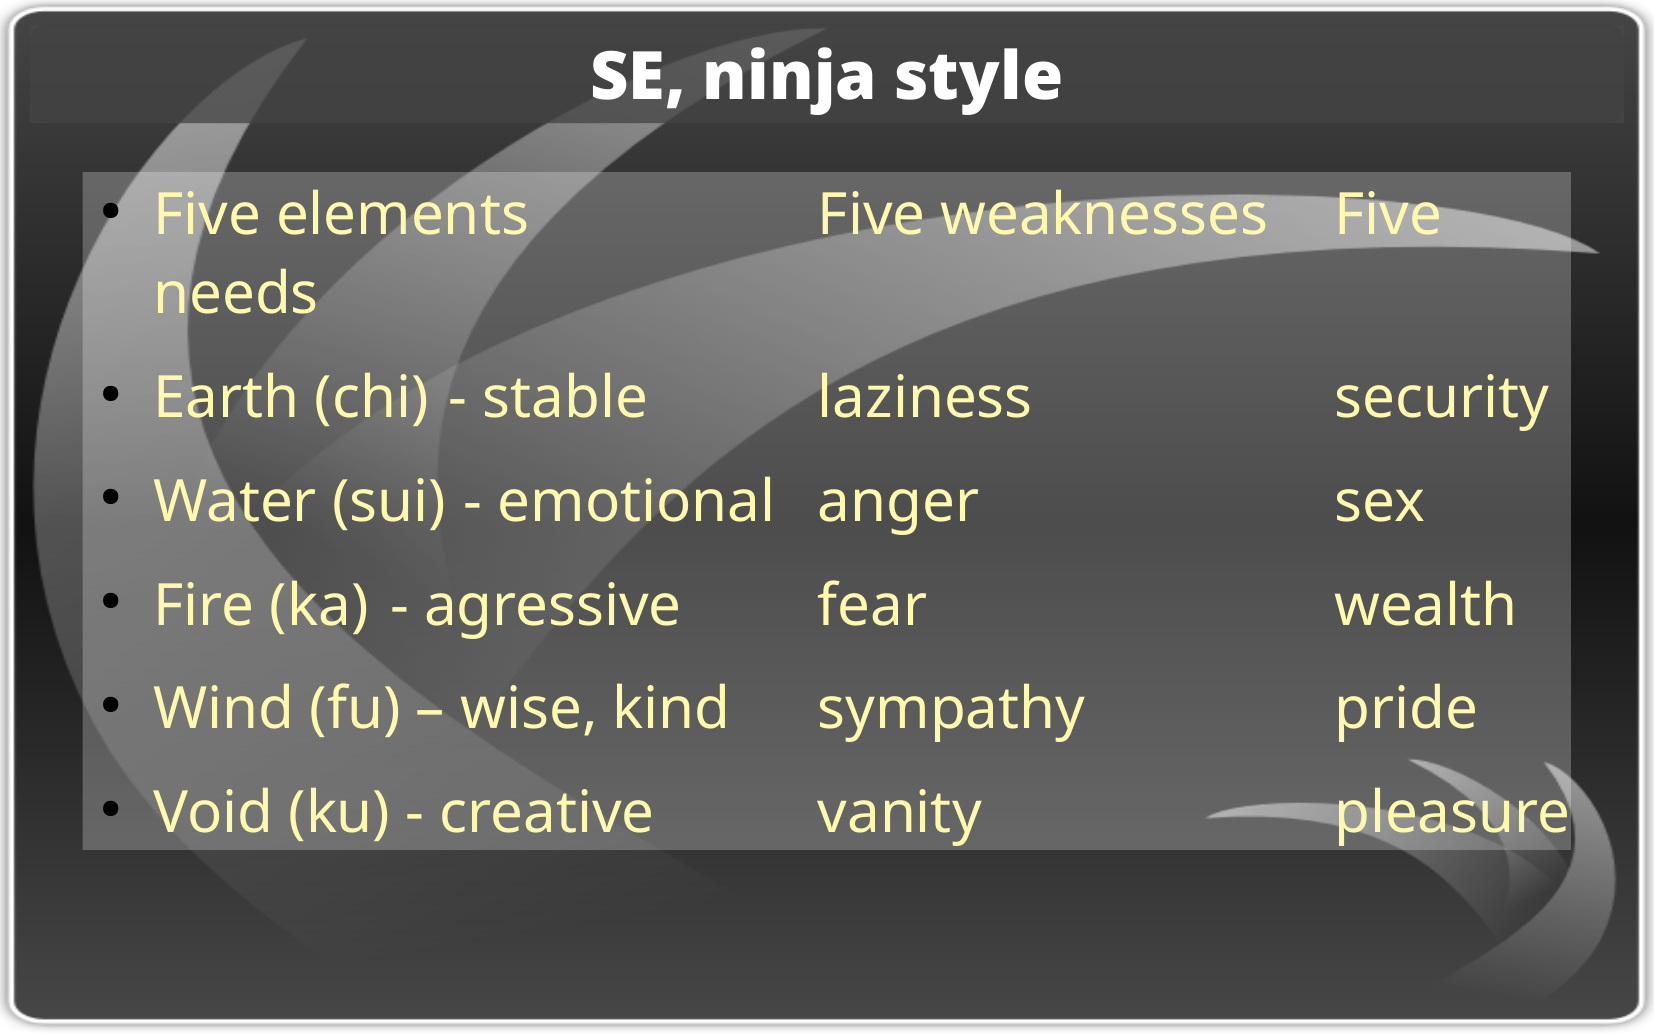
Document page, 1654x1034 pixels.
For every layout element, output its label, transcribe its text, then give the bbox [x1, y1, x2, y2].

list Five elements Five weaknesses Five needs Earth (chi) - stable laziness security Water (sui) - emotional anger sex Fire (ka) - agressive fear wealth Wind (fu) – wise, kind sympathy pride Void (ku) - creative vanity pleasure [82, 172, 1571, 772]
title SE, ninja style [29, 24, 1625, 124]
picture [0, 0, 1654, 1034]
